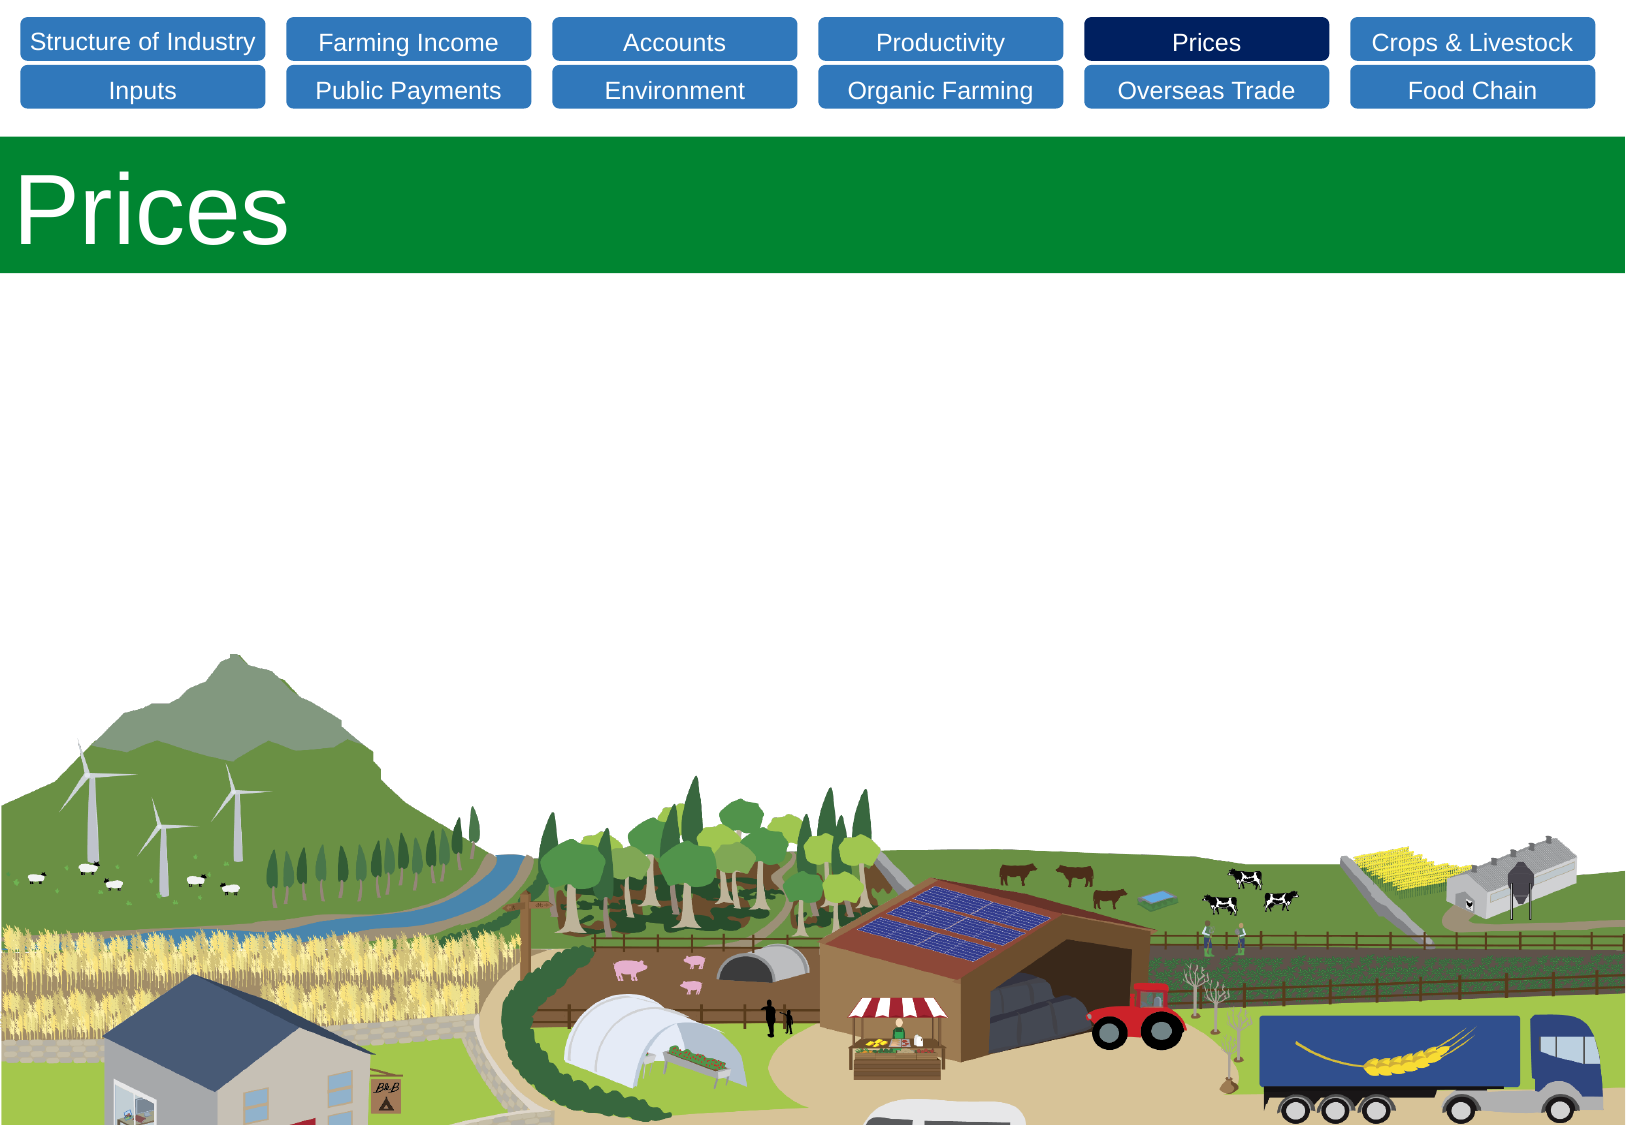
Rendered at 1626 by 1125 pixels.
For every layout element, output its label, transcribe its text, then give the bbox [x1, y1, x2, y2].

text_box Overseas Trade [1084, 64, 1330, 109]
text_box Prices [1084, 17, 1330, 61]
text_box Public Payments [286, 64, 532, 109]
text_box Structure of Industry [20, 17, 266, 61]
text_box Food Chain [1350, 64, 1596, 109]
text_box Environment [552, 64, 798, 109]
text_box Inputs [20, 64, 266, 109]
picture [0, 654, 1625, 1125]
text_box Crops & Livestock [1350, 17, 1596, 61]
text_box Accounts [552, 17, 798, 61]
text_box Farming Income [286, 17, 532, 61]
text_box Prices [0, 136, 1625, 274]
text_box Organic Farming [818, 64, 1064, 109]
text_box Productivity [818, 17, 1064, 61]
